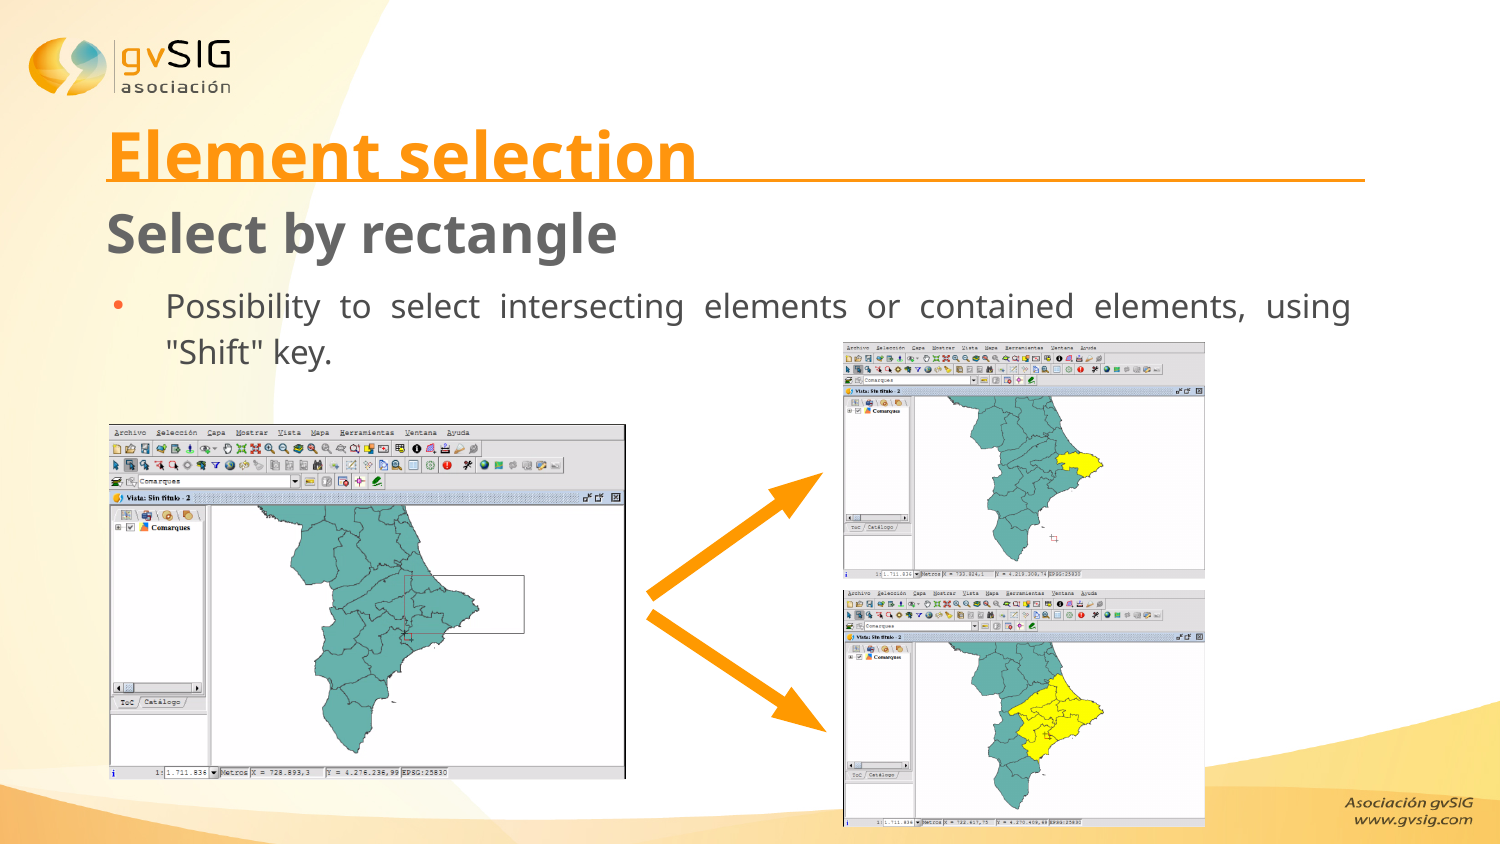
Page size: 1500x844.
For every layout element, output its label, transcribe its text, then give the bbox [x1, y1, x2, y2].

picture [843, 590, 1205, 827]
list Possibility to select intersecting elements or contained elements, using "Shift" key. [94, 283, 1354, 844]
text_box Select by rectangle [106, 200, 1382, 265]
picture [843, 342, 1205, 579]
picture [0, 0, 1500, 844]
picture [109, 424, 626, 780]
title Element selection [106, 115, 1457, 193]
